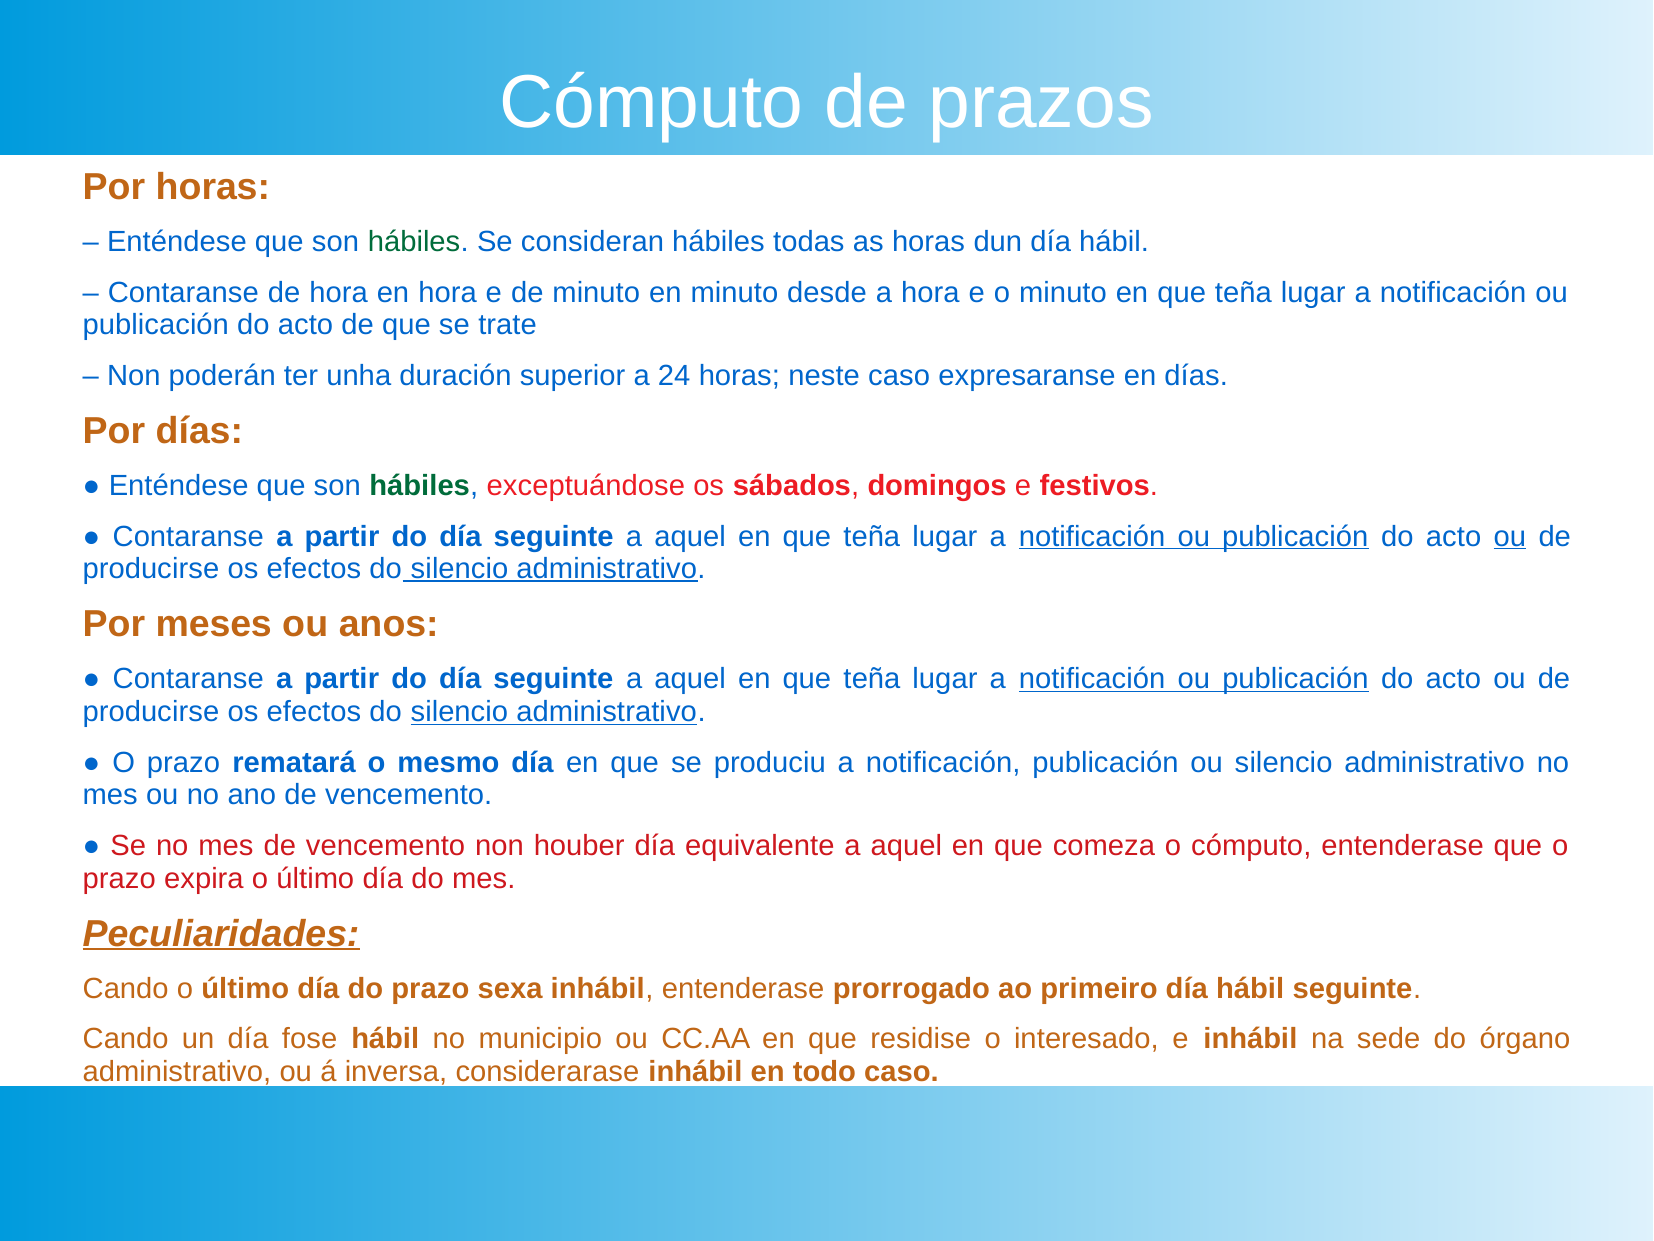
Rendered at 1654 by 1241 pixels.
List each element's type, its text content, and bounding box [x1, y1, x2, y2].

title Cómputo de prazos [82, 49, 1571, 155]
list Por horas: – Enténdese que son hábiles. Se consideran hábiles todas as horas dun día hábil. – Contaranse de hora en hora e de minuto en minuto desde a hora e o minuto en que teña lugar a notificación ou publicación do acto de que se trate – Non poderán ter unha duración superior a 24 horas; neste caso expresaranse en días. Por días: ● Enténdese que son hábiles, exceptuándose os sábados, domingos e festivos. ● Contaranse a partir do día seguinte a aquel en que teña lugar a notificación ou publicación do acto ou de producirse os efectos do silencio administrativo. Por meses ou anos: ● Contaranse a partir do día seguinte a aquel en que teña lugar a notificación ou publicación do acto ou de producirse os efectos do silencio administrativo. ● O prazo rematará o mesmo día en que se produciu a notificación, publicación ou silencio administrativo no mes ou no ano de vencemento. ● Se no mes de vencemento non houber día equivalente a aquel en que comeza o cómputo, entenderase que o prazo expira o último día do mes. Peculiaridades: Cando o último día do prazo sexa inhábil, entenderase prorrogado ao primeiro día hábil seguinte. Cando un día fose hábil no municipio ou CC.AA en que residise o interesado, e inhábil na sede do órgano administrativo, ou á inversa, considerarase inhábil en todo caso. [82, 165, 1571, 1089]
